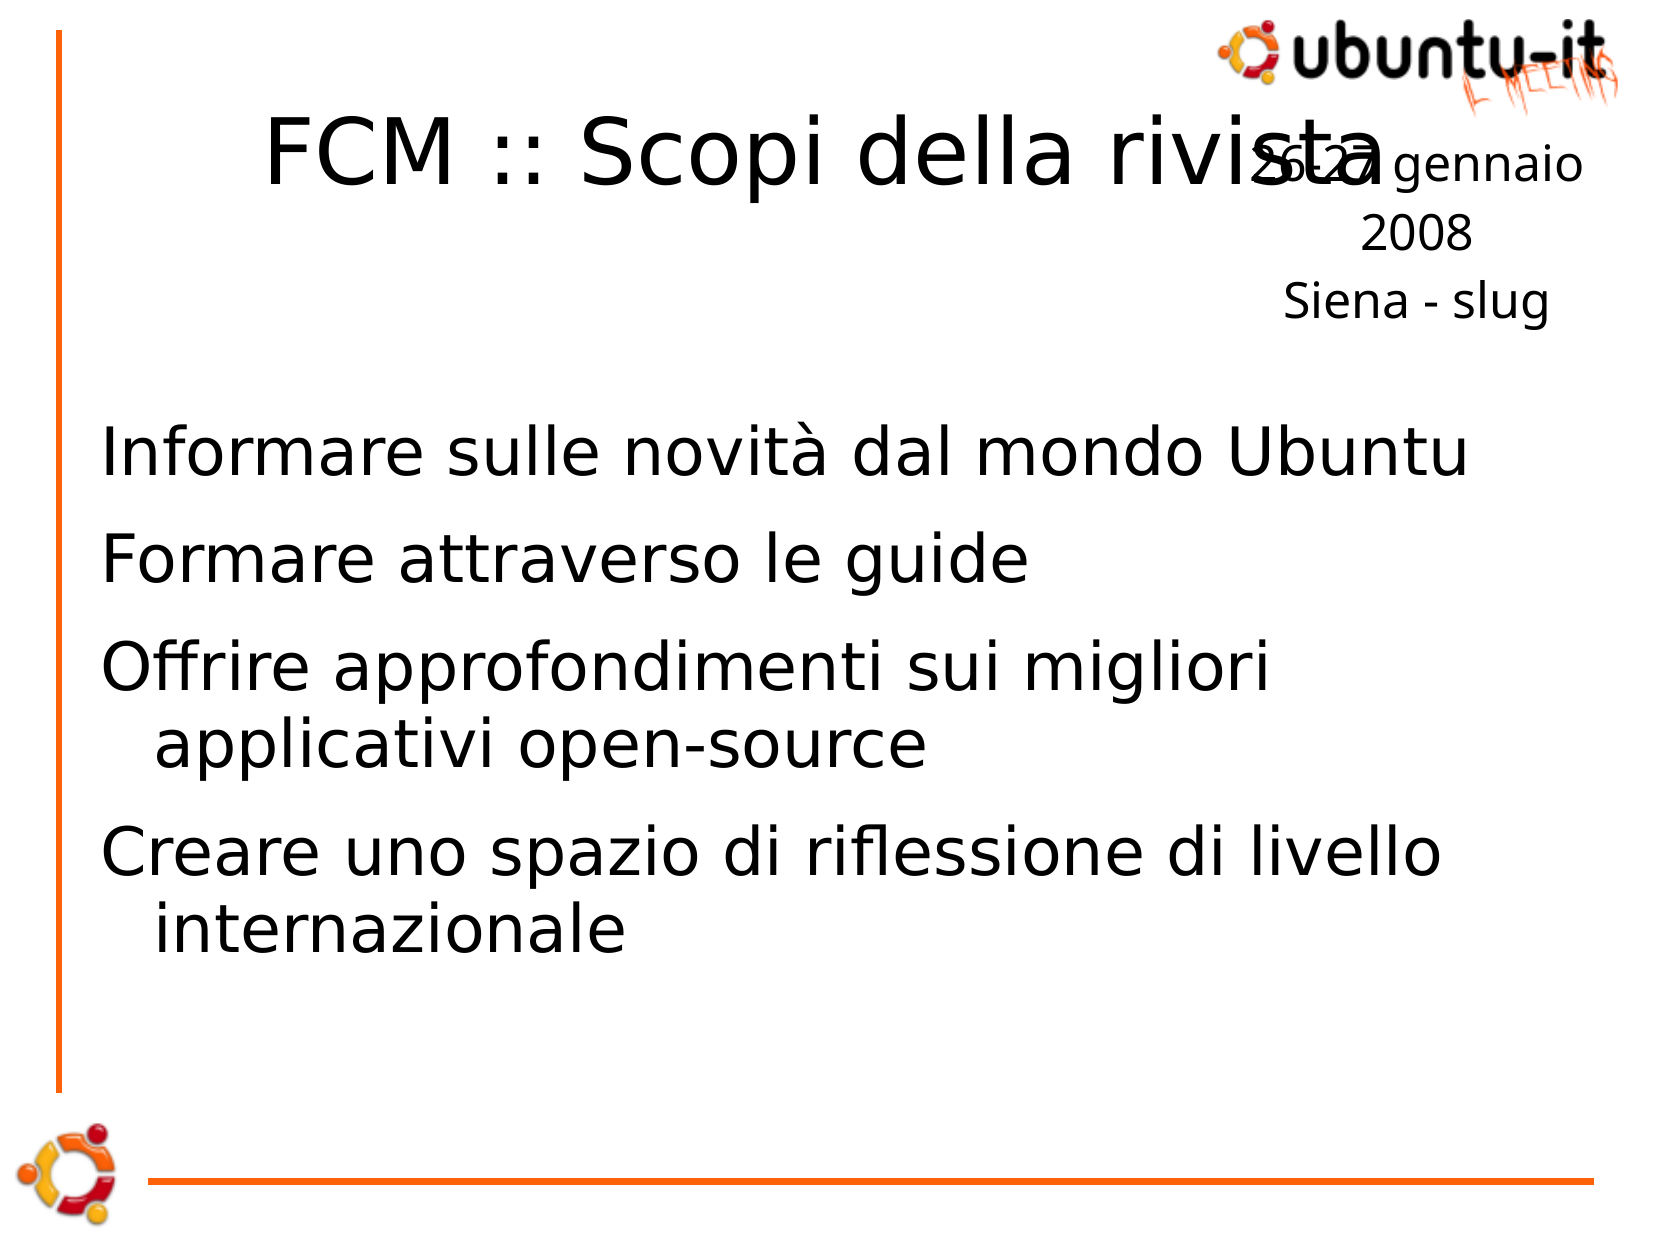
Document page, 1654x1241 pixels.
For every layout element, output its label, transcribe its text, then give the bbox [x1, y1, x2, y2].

list Informare sulle novità dal mondo Ubuntu Formare attraverso le guide Offrire approfondimenti sui migliori applicativi open-source Creare uno spazio di riflessione di livello internazionale [82, 413, 1571, 1094]
title FCM :: Scopi della rivista [82, 56, 1571, 250]
picture [1210, 19, 1628, 119]
picture [14, 1122, 119, 1229]
